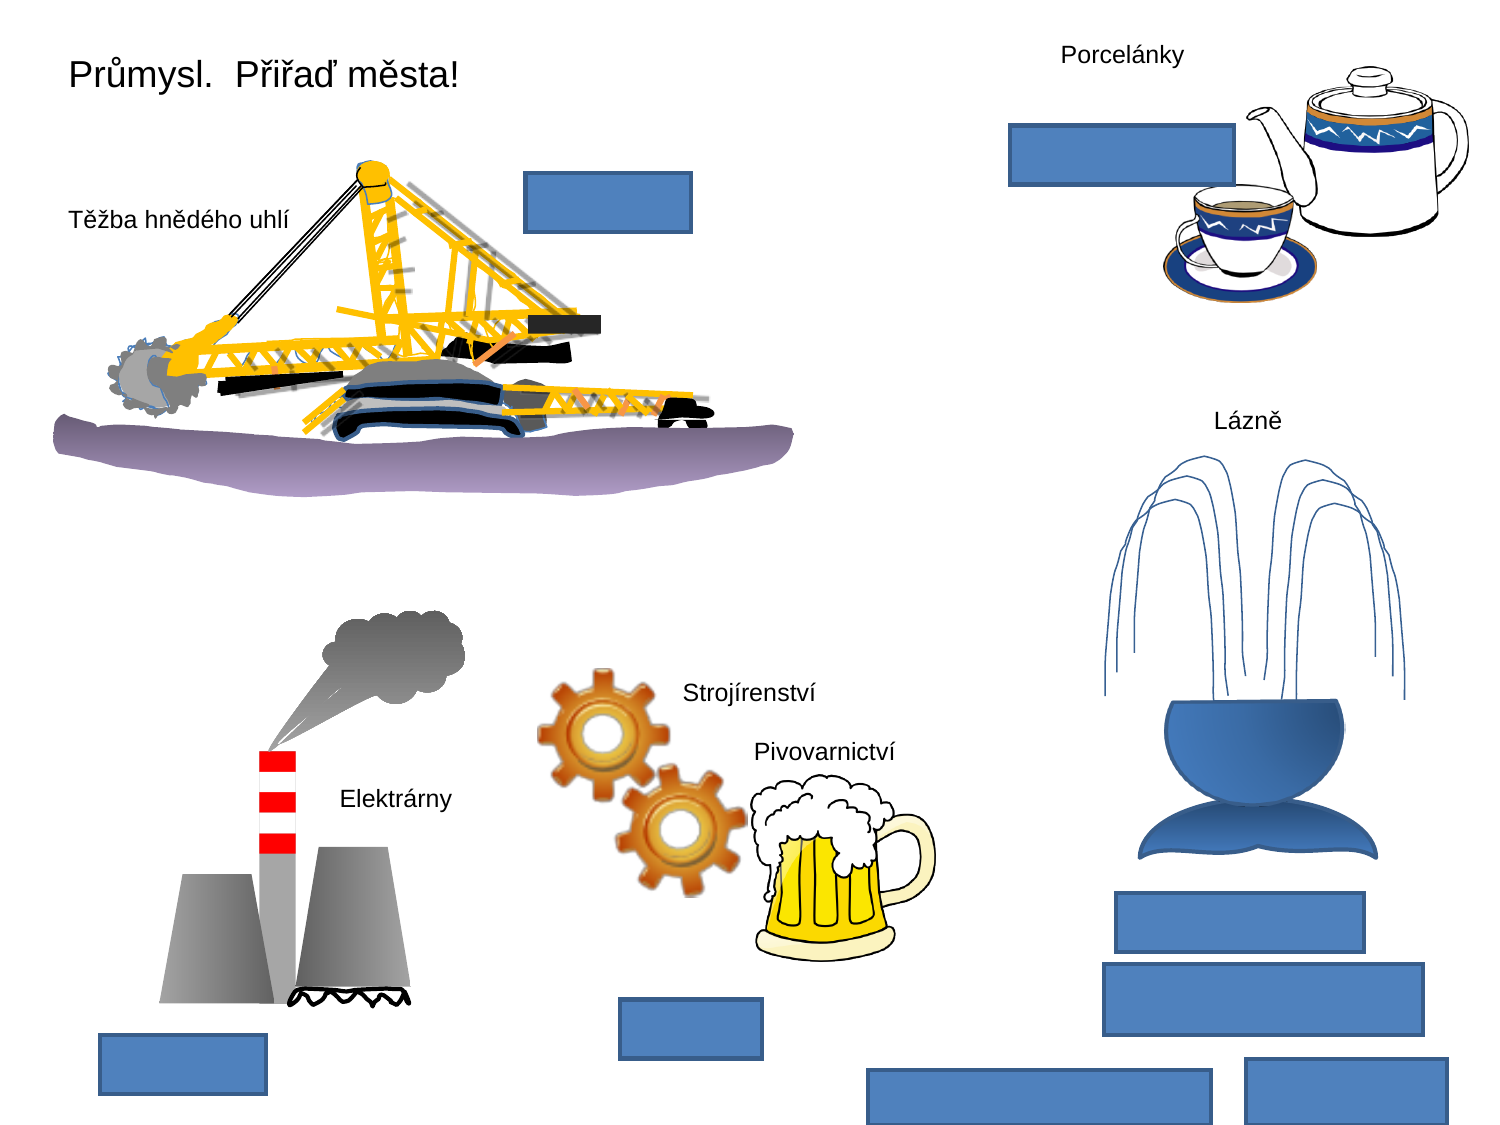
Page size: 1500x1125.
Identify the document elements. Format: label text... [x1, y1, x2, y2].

text_box Pivovarnictví [738, 727, 911, 774]
picture [1163, 698, 1346, 807]
text_box Elektrárny [324, 774, 537, 821]
text_box [1104, 964, 1424, 1035]
text_box [513, 378, 545, 385]
text_box [868, 1070, 1211, 1125]
picture [1163, 66, 1469, 303]
text_box [218, 378, 300, 396]
text_box [159, 610, 466, 1007]
text_box Těžba hnědého uhlí [53, 196, 306, 242]
text_box [53, 359, 794, 498]
text_box [485, 341, 572, 364]
text_box Františkovy Lázně [870, 1064, 1204, 1070]
text_box [100, 1034, 266, 1094]
text_box Porcelánky [1045, 31, 1200, 77]
text_box [528, 315, 601, 334]
text_box [473, 341, 491, 359]
text_box [357, 160, 392, 205]
text_box [1116, 893, 1365, 953]
text_box [441, 337, 472, 360]
text_box [1246, 1058, 1447, 1125]
text_box Průmysl. Přiřaď města! [53, 42, 475, 104]
text_box Lázně [1199, 397, 1298, 443]
text_box [525, 172, 691, 232]
text_box [620, 999, 762, 1059]
picture [537, 668, 748, 898]
picture [750, 774, 936, 962]
text_box [1139, 807, 1377, 858]
text_box Karlovy Vary [998, 125, 1241, 186]
text_box Strojírenství [667, 668, 832, 715]
text_box [107, 315, 238, 419]
text_box [1009, 125, 1235, 185]
